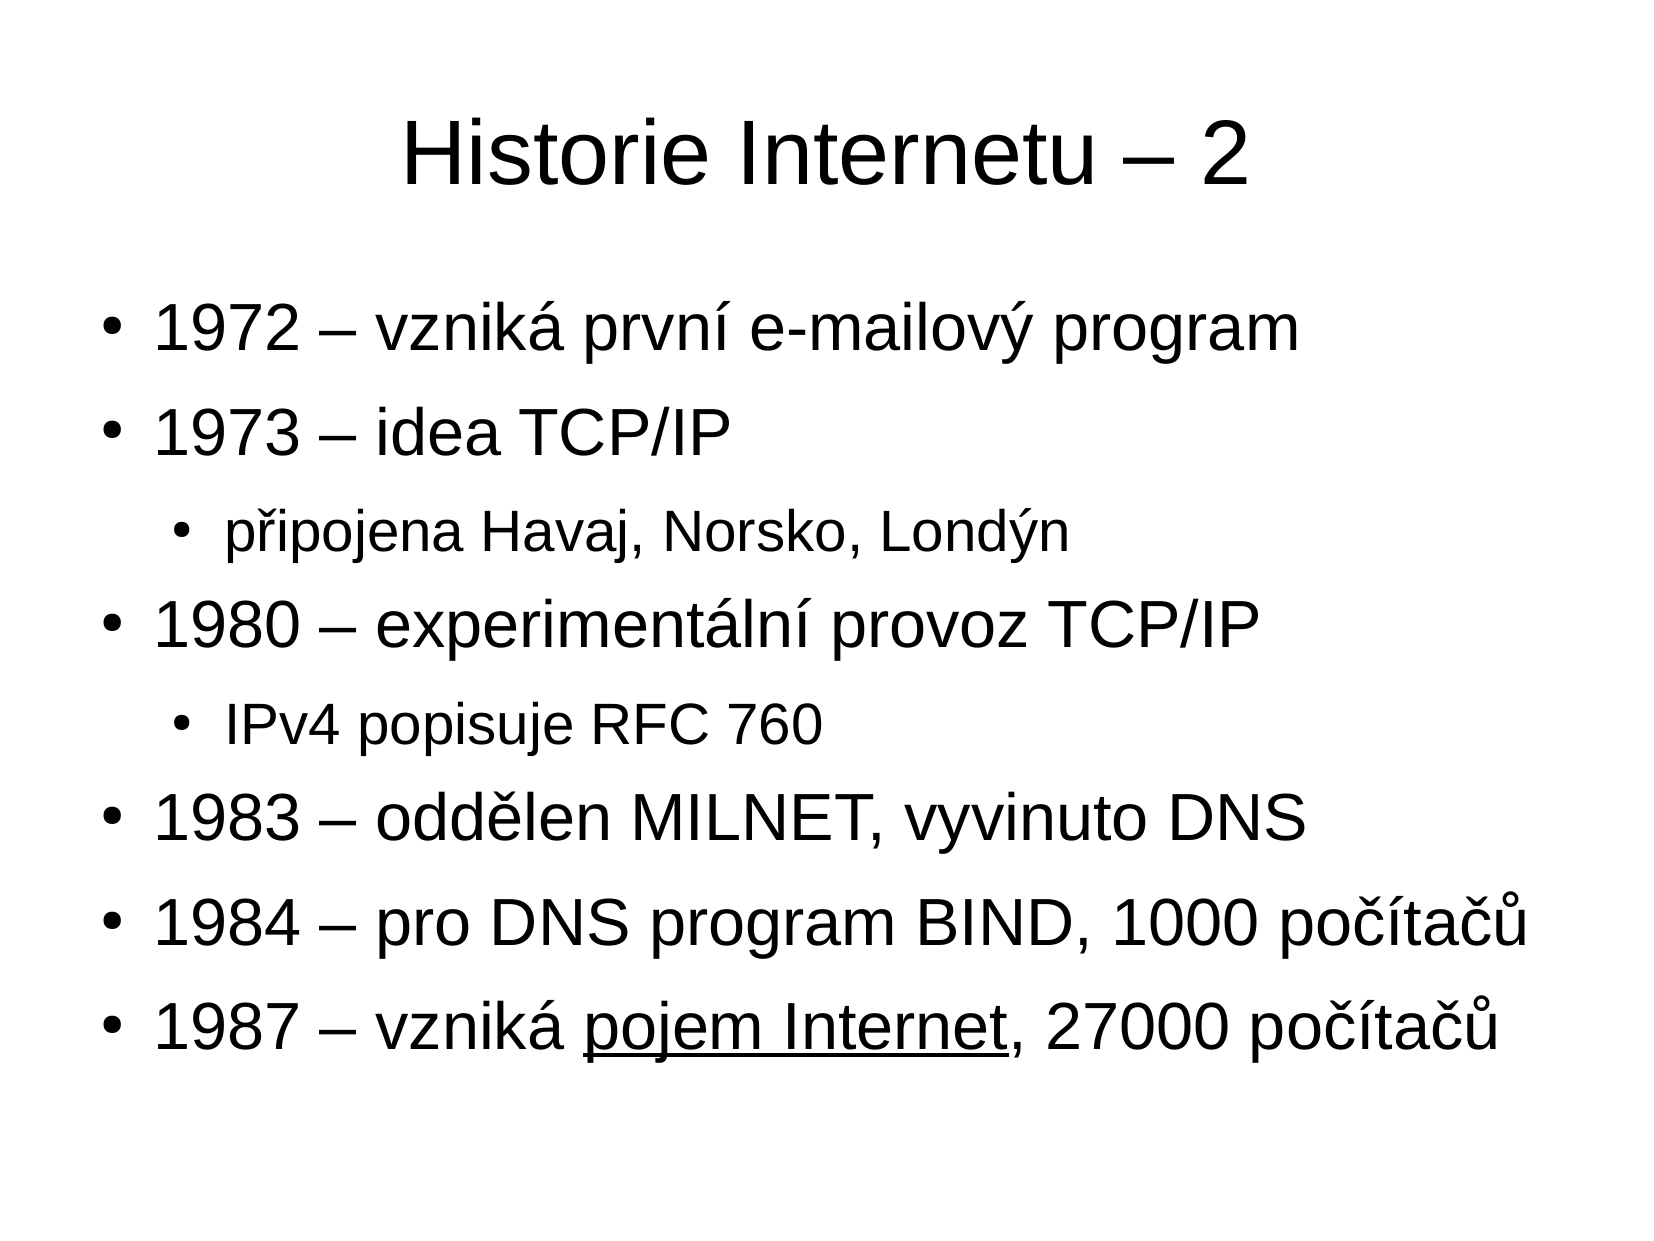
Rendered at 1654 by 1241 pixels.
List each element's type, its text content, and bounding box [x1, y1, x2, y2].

title Historie Internetu – 2 [82, 56, 1571, 250]
list 1972 – vzniká první e-mailový program 1973 – idea TCP/IP připojena Havaj, Norsko, Londýn 1980 – experimentální provoz TCP/IP IPv4 popisuje RFC 760 1983 – oddělen MILNET, vyvinuto DNS 1984 – pro DNS program BIND, 1000 počítačů 1987 – vzniká pojem Internet, 27000 počítačů [82, 290, 1571, 1094]
